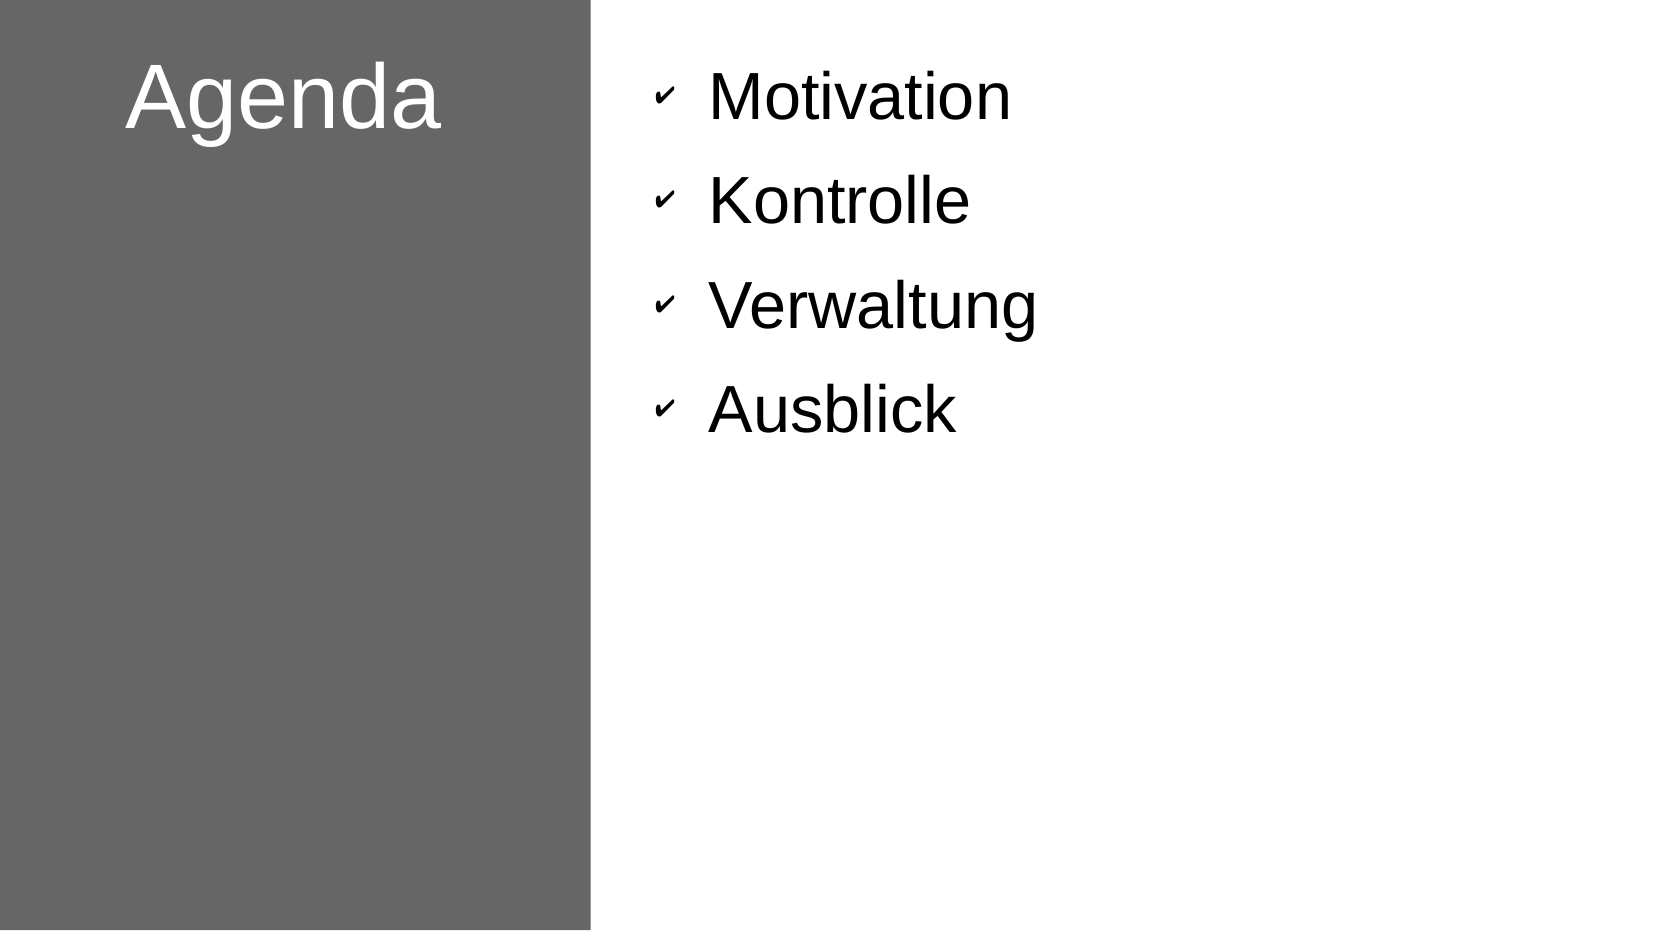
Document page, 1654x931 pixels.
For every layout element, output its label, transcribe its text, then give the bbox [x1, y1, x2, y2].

list Motivation Kontrolle Verwaltung Ausblick [637, 59, 1630, 886]
title Agenda [47, 45, 520, 875]
